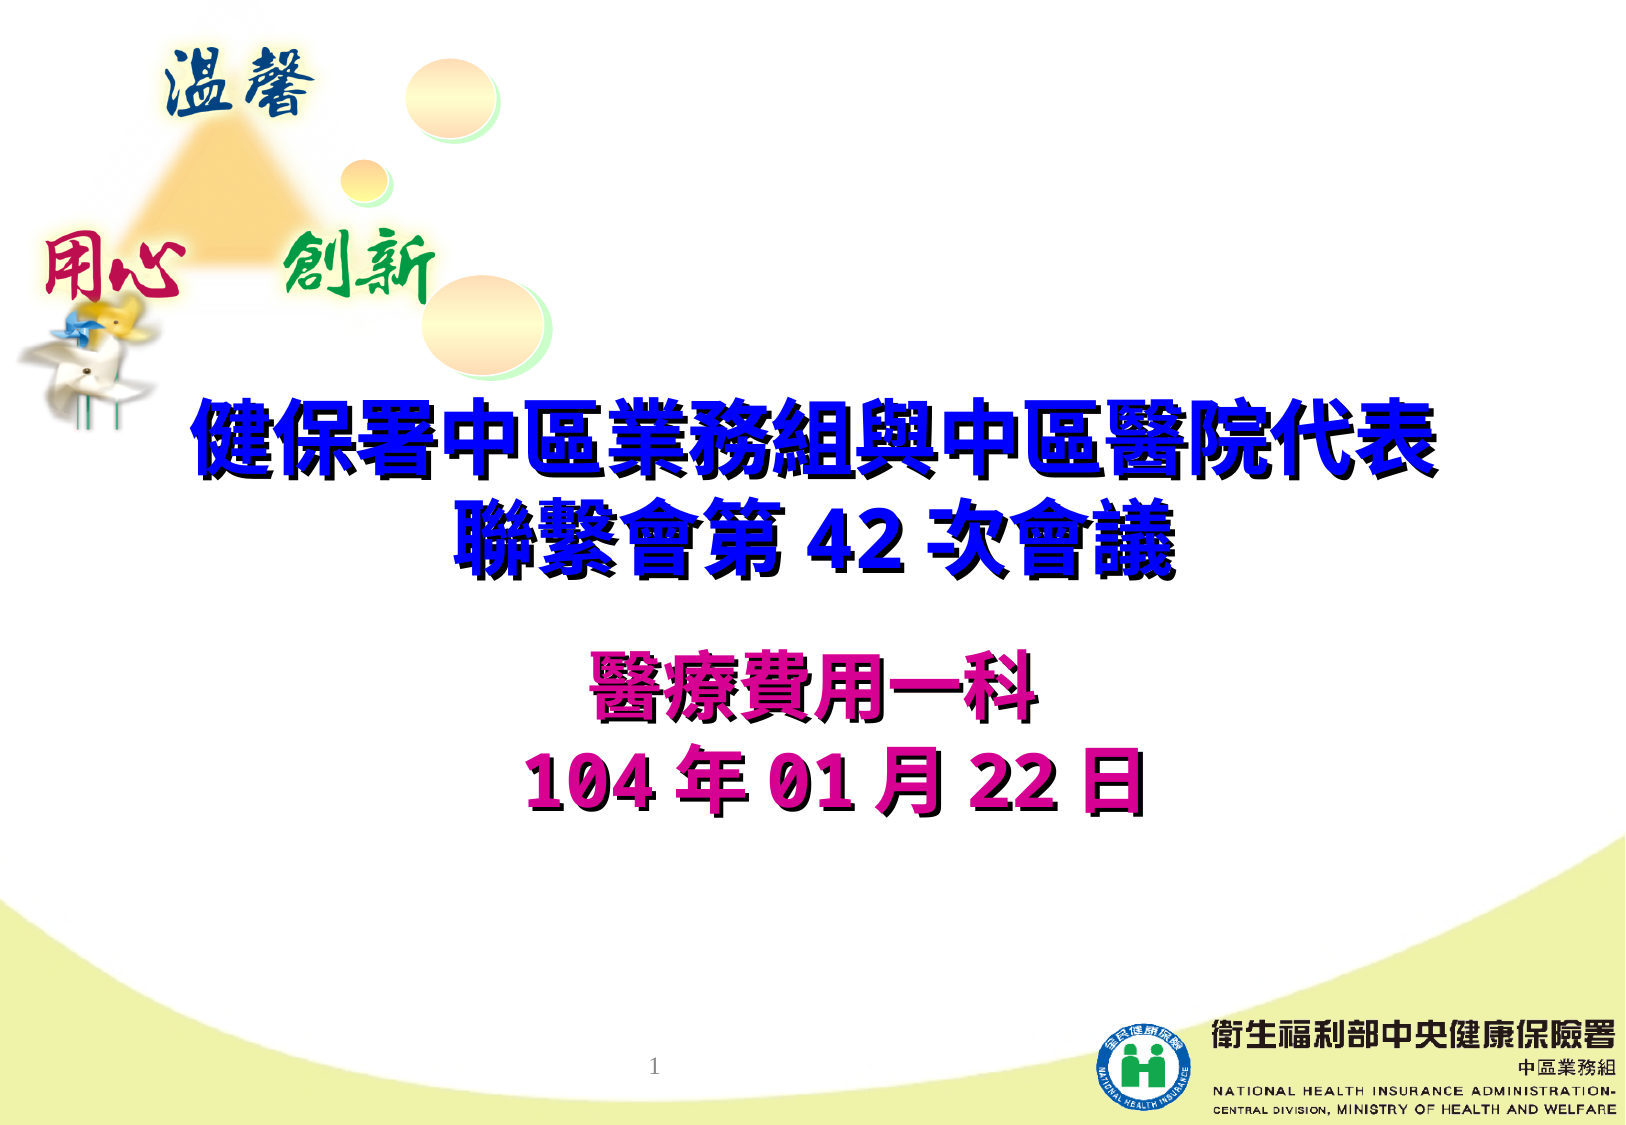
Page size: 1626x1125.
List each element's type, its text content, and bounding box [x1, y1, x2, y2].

title 健保署中區業務組與中區醫院代表 聯繫會第42次會議 [121, 349, 1504, 622]
subtitle 醫療費用一科 104年01月22日 [243, 637, 1382, 847]
text_box [633, 1034, 1013, 1095]
